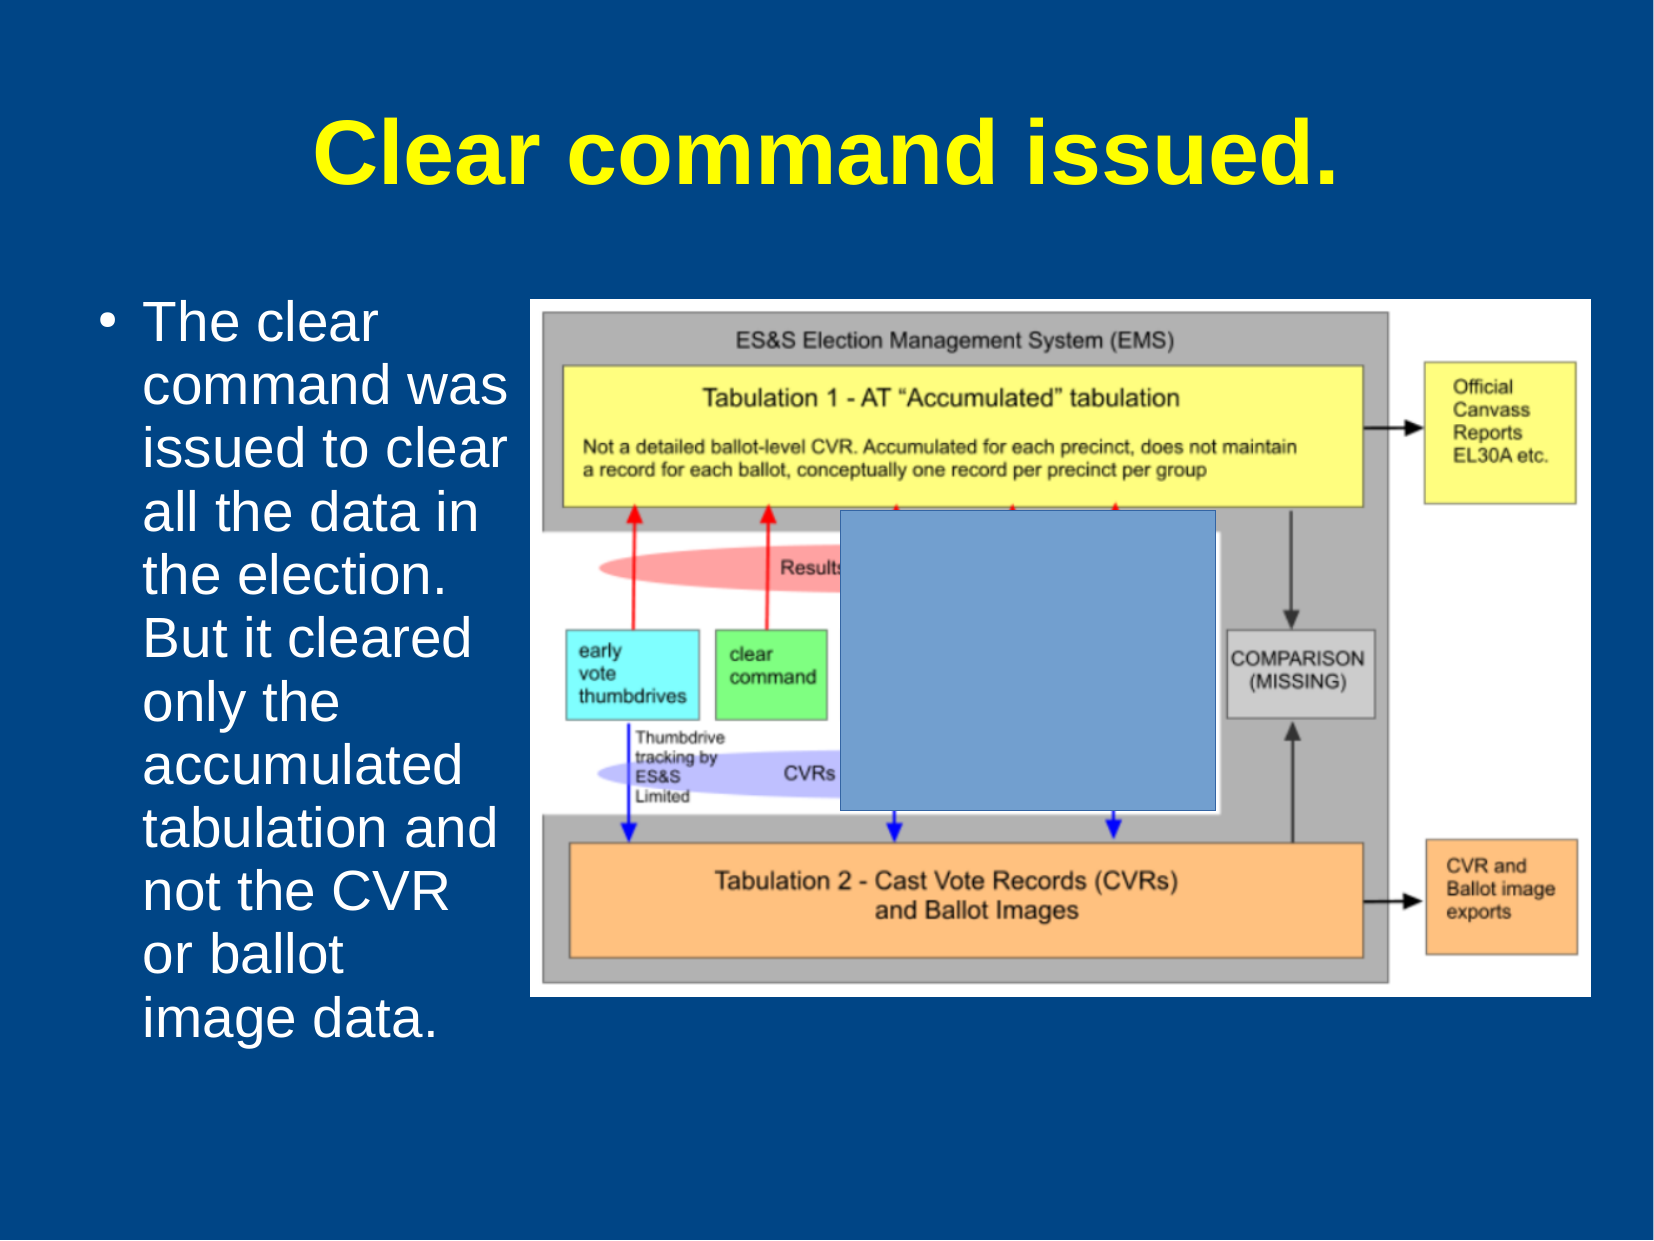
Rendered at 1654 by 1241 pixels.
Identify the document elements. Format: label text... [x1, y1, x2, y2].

list The clear command was issued to clear all the data in the election. But it cleared only the accumulated tabulation and not the CVR or ballot image data. [82, 290, 511, 1096]
text_box [840, 510, 1216, 811]
picture [530, 299, 1591, 997]
title Clear command issued. [82, 49, 1571, 257]
